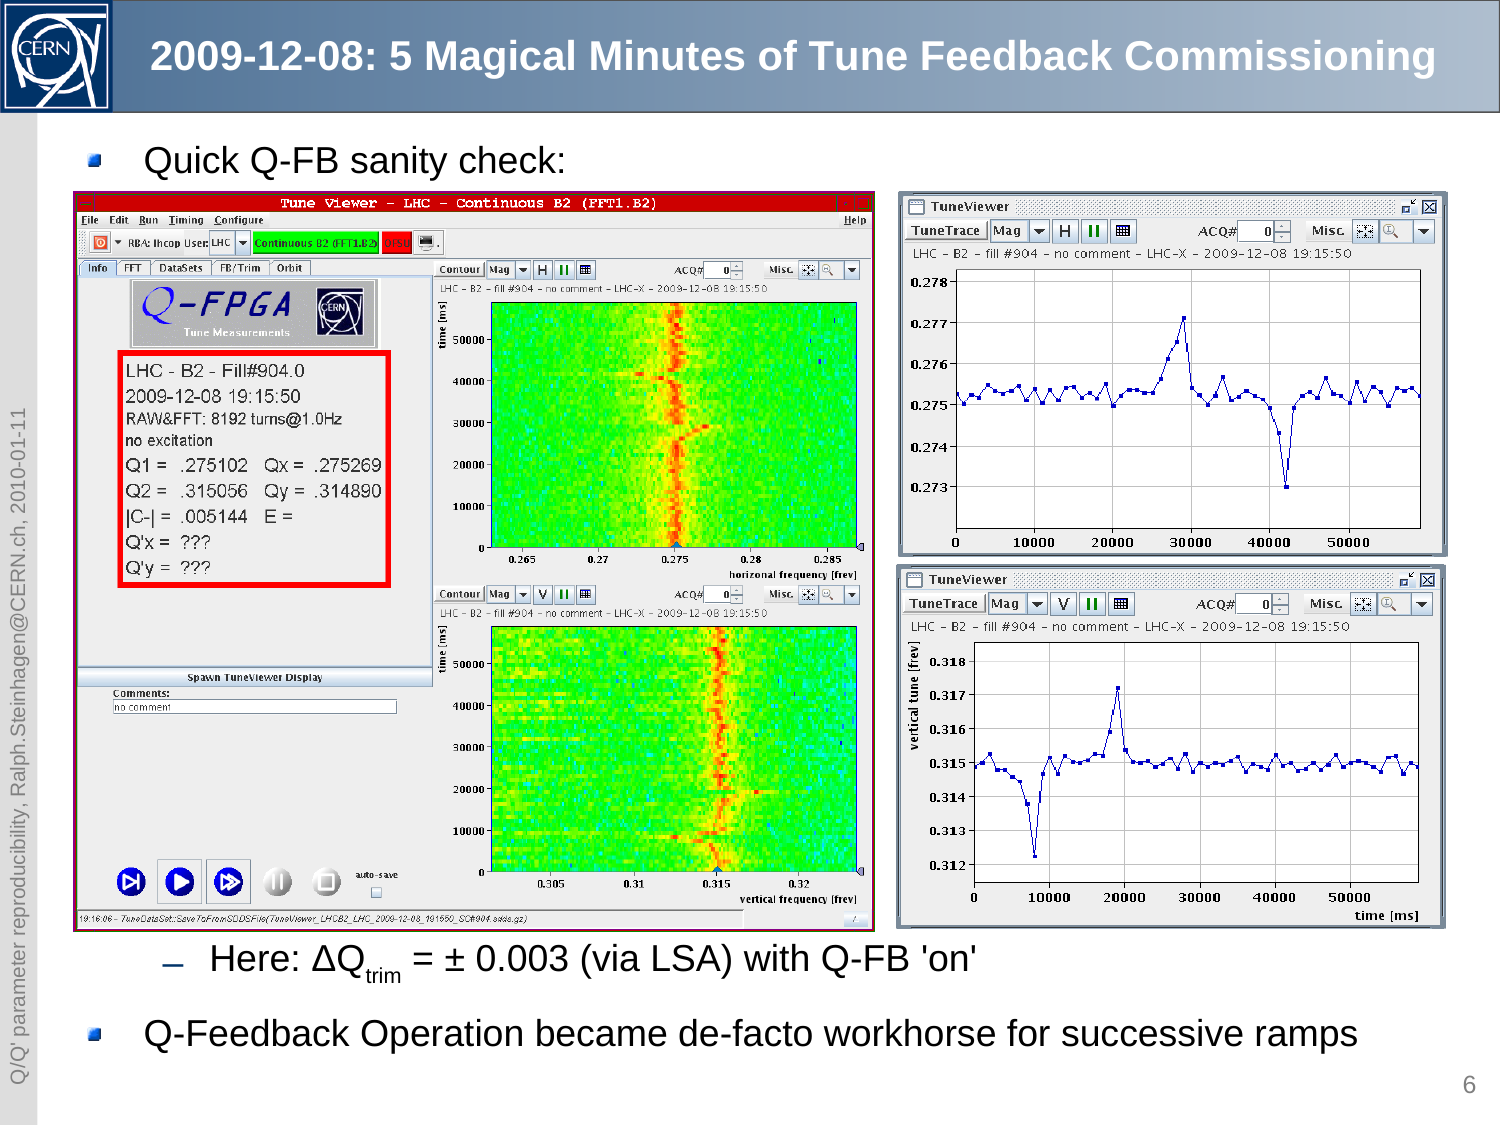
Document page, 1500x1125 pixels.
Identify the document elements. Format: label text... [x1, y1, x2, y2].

title 2009-12-08: 5 Magical Minutes of Tune Feedback Commissioning [150, 7, 1470, 106]
list Quick Q-FB sanity check: Here: ΔQtrim = ± 0.003 (via LSA) with Q-FB 'on' Q-Feedback Operation became de-facto workhorse for successive ramps [87, 137, 1438, 1055]
picture [0, 0, 113, 113]
picture [898, 191, 1448, 557]
picture [896, 564, 1446, 929]
picture [73, 191, 875, 932]
